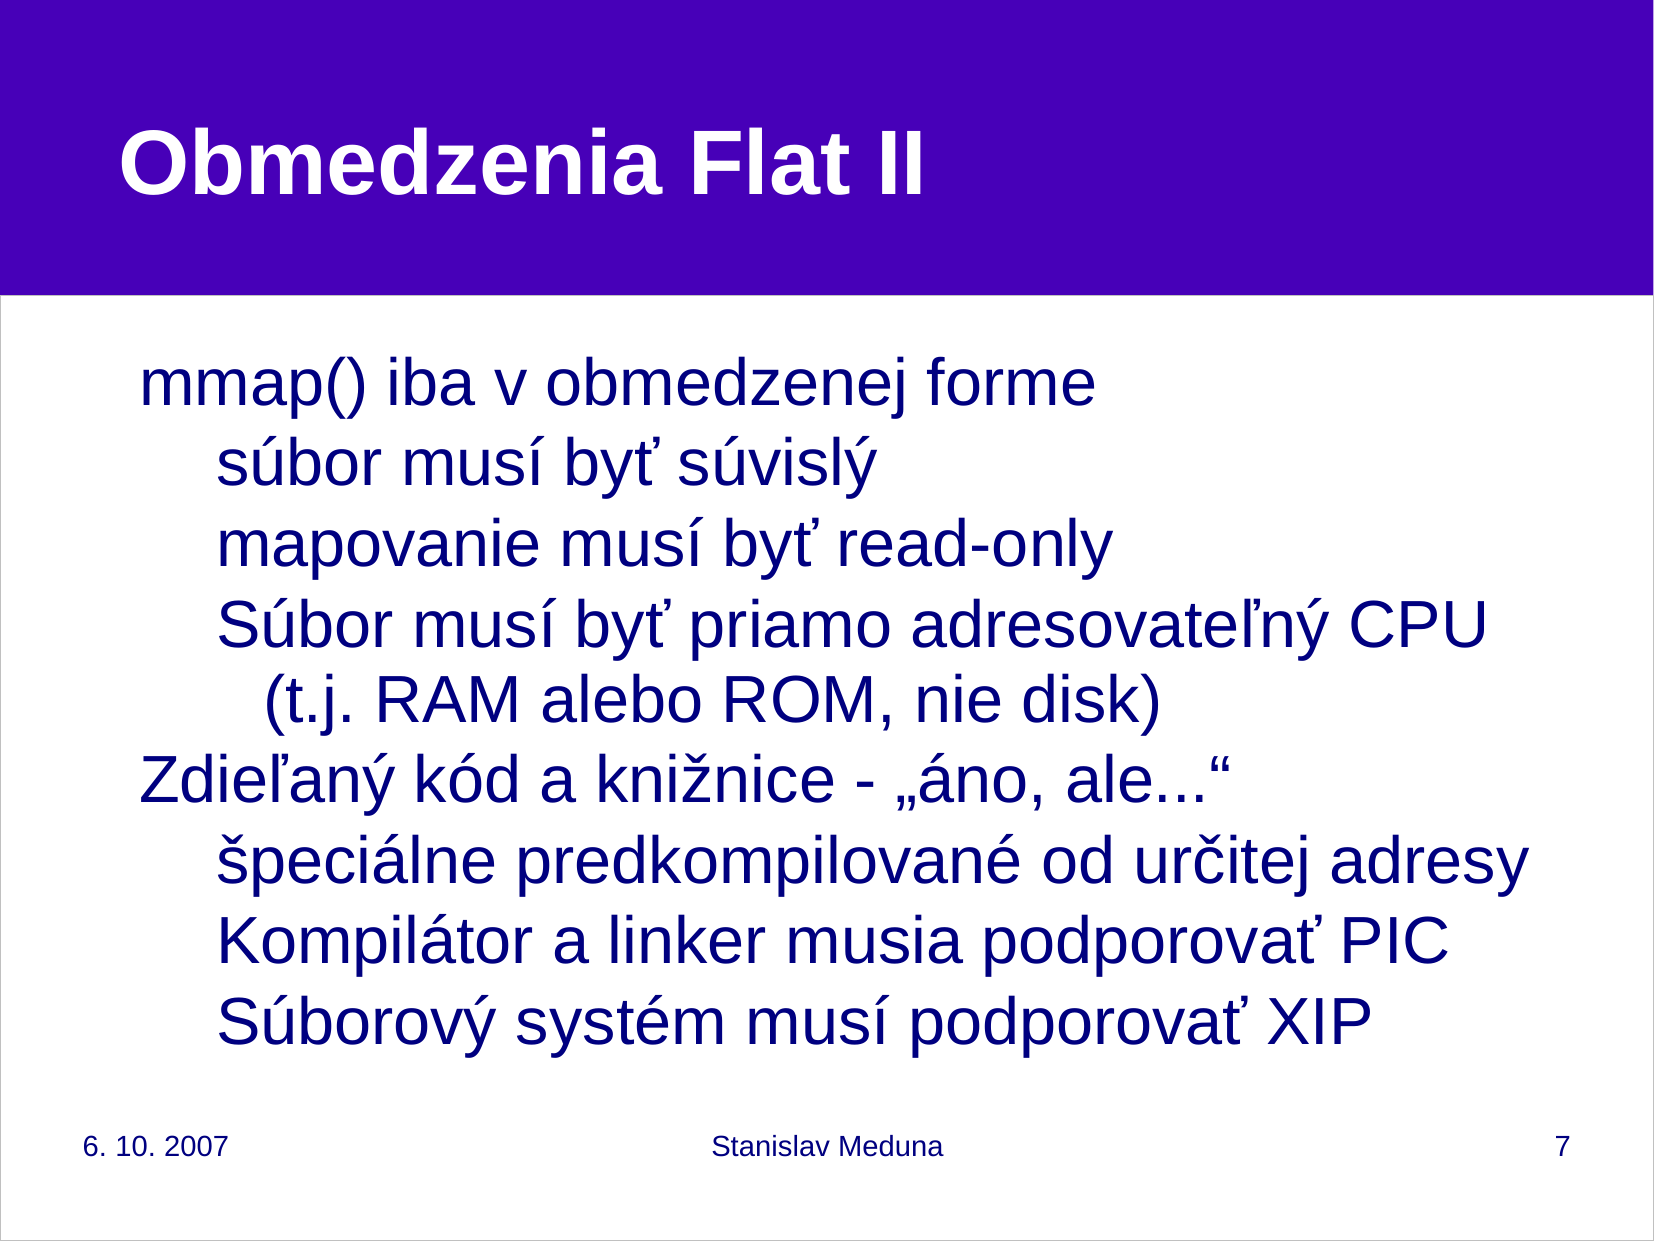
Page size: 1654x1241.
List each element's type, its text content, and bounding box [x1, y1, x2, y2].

list mmap() iba v obmedzenej forme súbor musí byť súvislý mapovanie musí byť read-only Súbor musí byť priamo adresovateľný CPU (t.j. RAM alebo ROM, nie disk) Zdieľaný kód a knižnice - „áno, ale...“ špeciálne predkompilované od určitej adresy Kompilátor a linker musia podporovať PIC Súborový systém musí podporovať XIP [121, 344, 1534, 1134]
title Obmedzenia Flat II [118, 59, 1595, 267]
